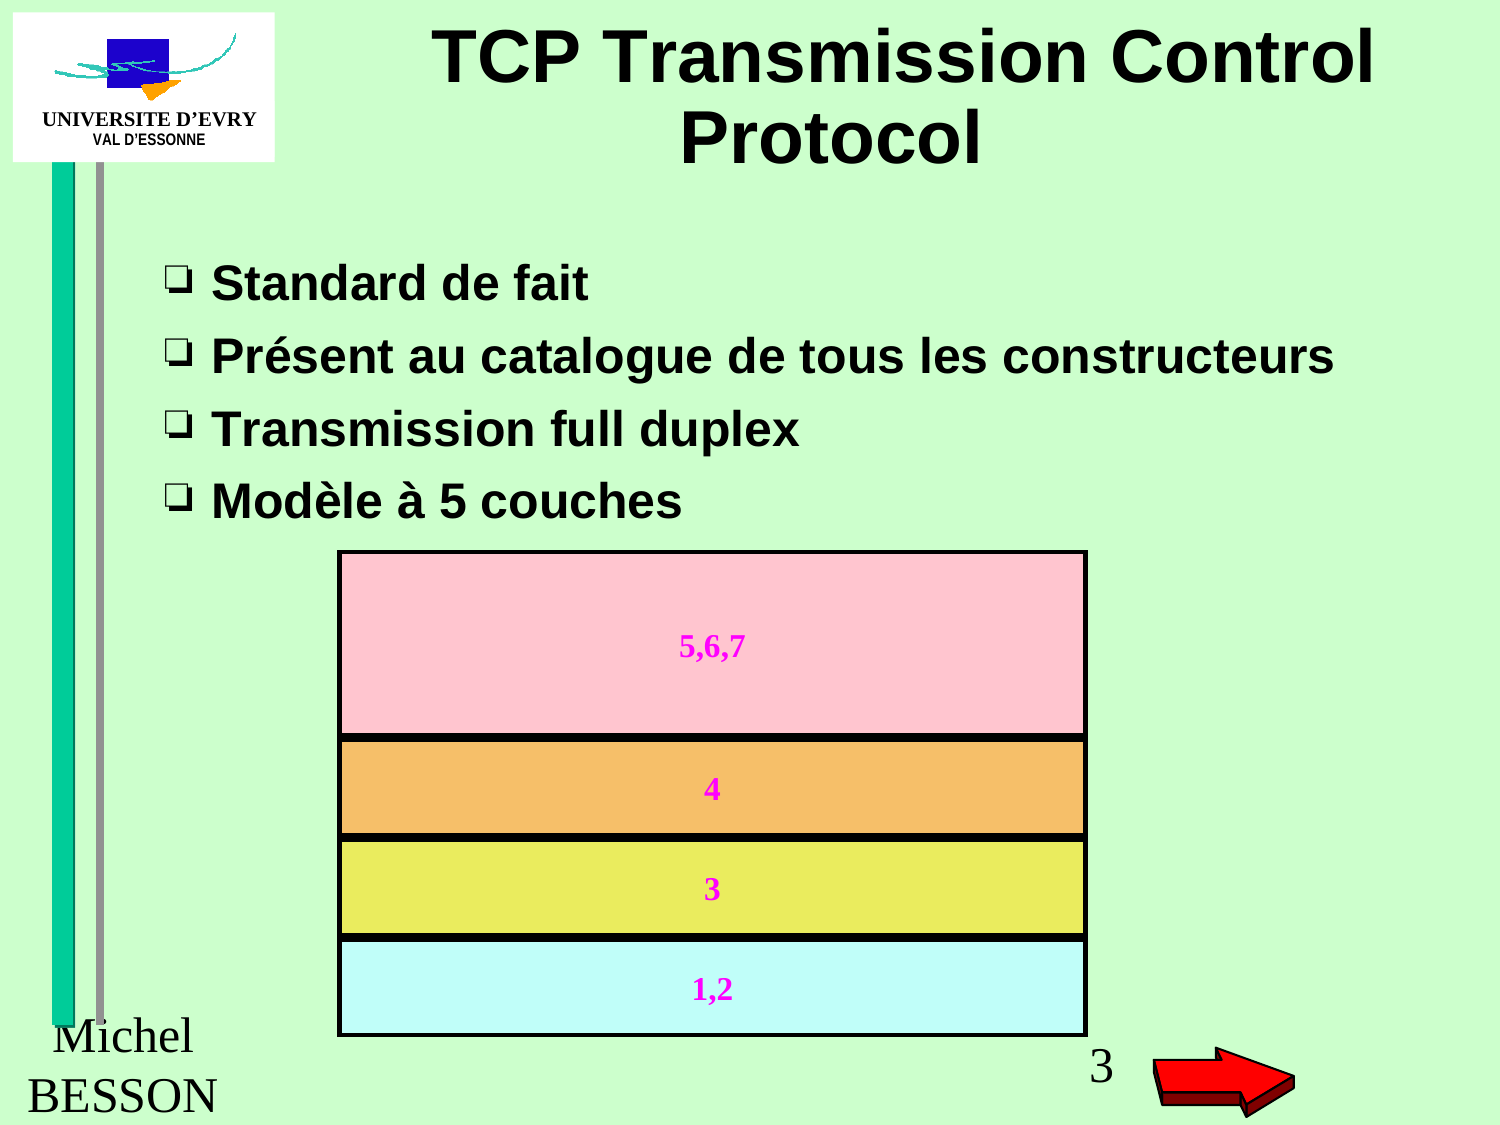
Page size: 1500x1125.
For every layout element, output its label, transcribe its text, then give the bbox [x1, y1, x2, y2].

text_box 5,6,7 [339, 552, 1086, 736]
text_box 4 [339, 739, 1086, 836]
text_box 3 [339, 839, 1086, 936]
title TCP Transmission Control Protocol [324, 9, 1485, 188]
picture [24, 21, 263, 101]
text_box 1,2 [339, 939, 1086, 1036]
list Standard de fait Présent au catalogue de tous les constructeurs Transmission full duplex Modèle à 5 couches [150, 249, 1488, 563]
text_box [1153, 1047, 1294, 1117]
